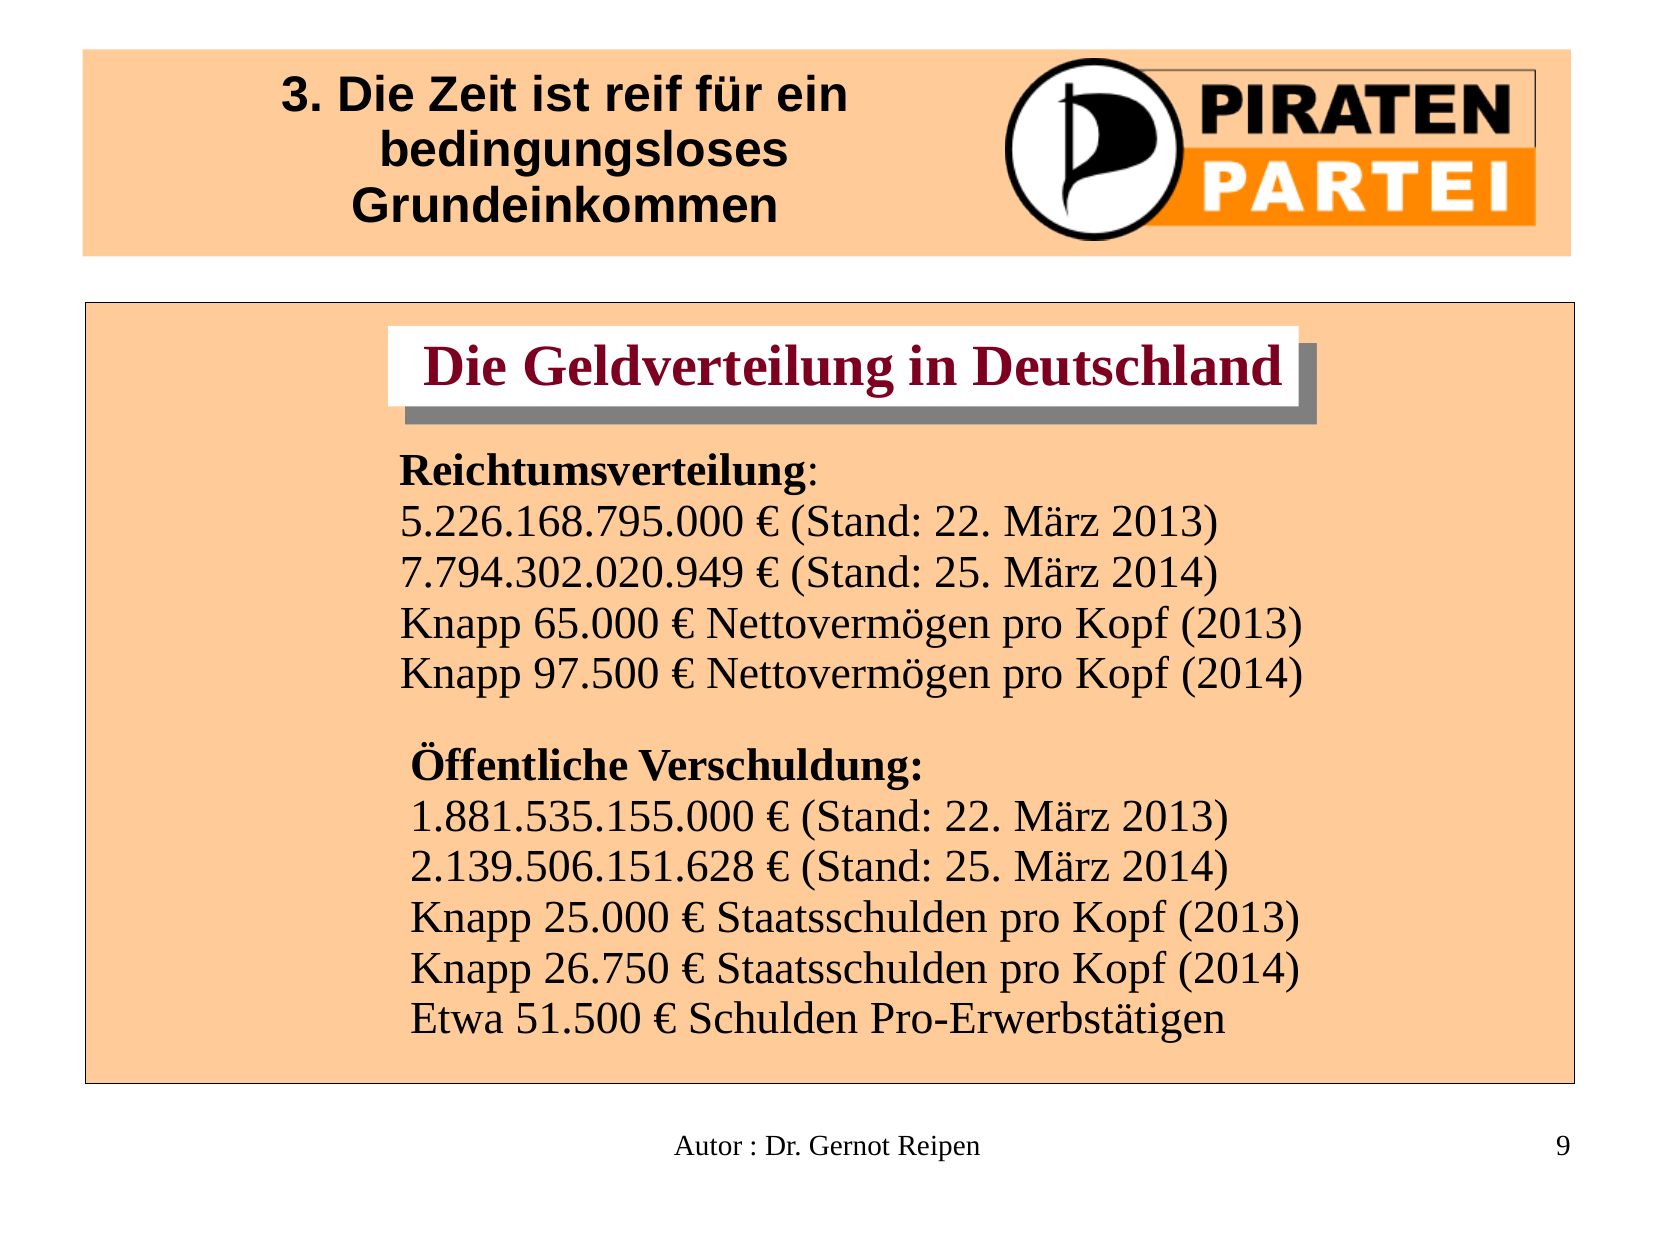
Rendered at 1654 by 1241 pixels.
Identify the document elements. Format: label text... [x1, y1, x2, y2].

title [82, 49, 1571, 257]
text_box Die Geldverteilung in Deutschland [388, 325, 1299, 407]
text_box Reichtumsverteilung: 5.226.168.795.000 € (Stand: 22. März 2013) 7.794.302.020.949 € (Stand: 25. März 2014) Knapp 65.000 € Nettovermögen pro Kopf (2013) Knapp 97.500 € Nettovermögen pro Kopf (2014) [385, 437, 1319, 709]
text_box 3. Die Zeit ist reif für ein bedingungsloses Grundeinkommen [112, 52, 982, 247]
text_box Öffentliche Verschuldung: 1.881.535.155.000 € (Stand: 22. März 2013) 2.139.506.151.628 € (Stand: 25. März 2014) Knapp 25.000 € Staatsschulden pro Kopf (2013) Knapp 26.750 € Staatsschulden pro Kopf (2014) Etwa 51.500 € Schulden Pro-Erwerbstätigen [395, 732, 1347, 1054]
text_box [85, 302, 1575, 1084]
picture [1005, 58, 1536, 241]
